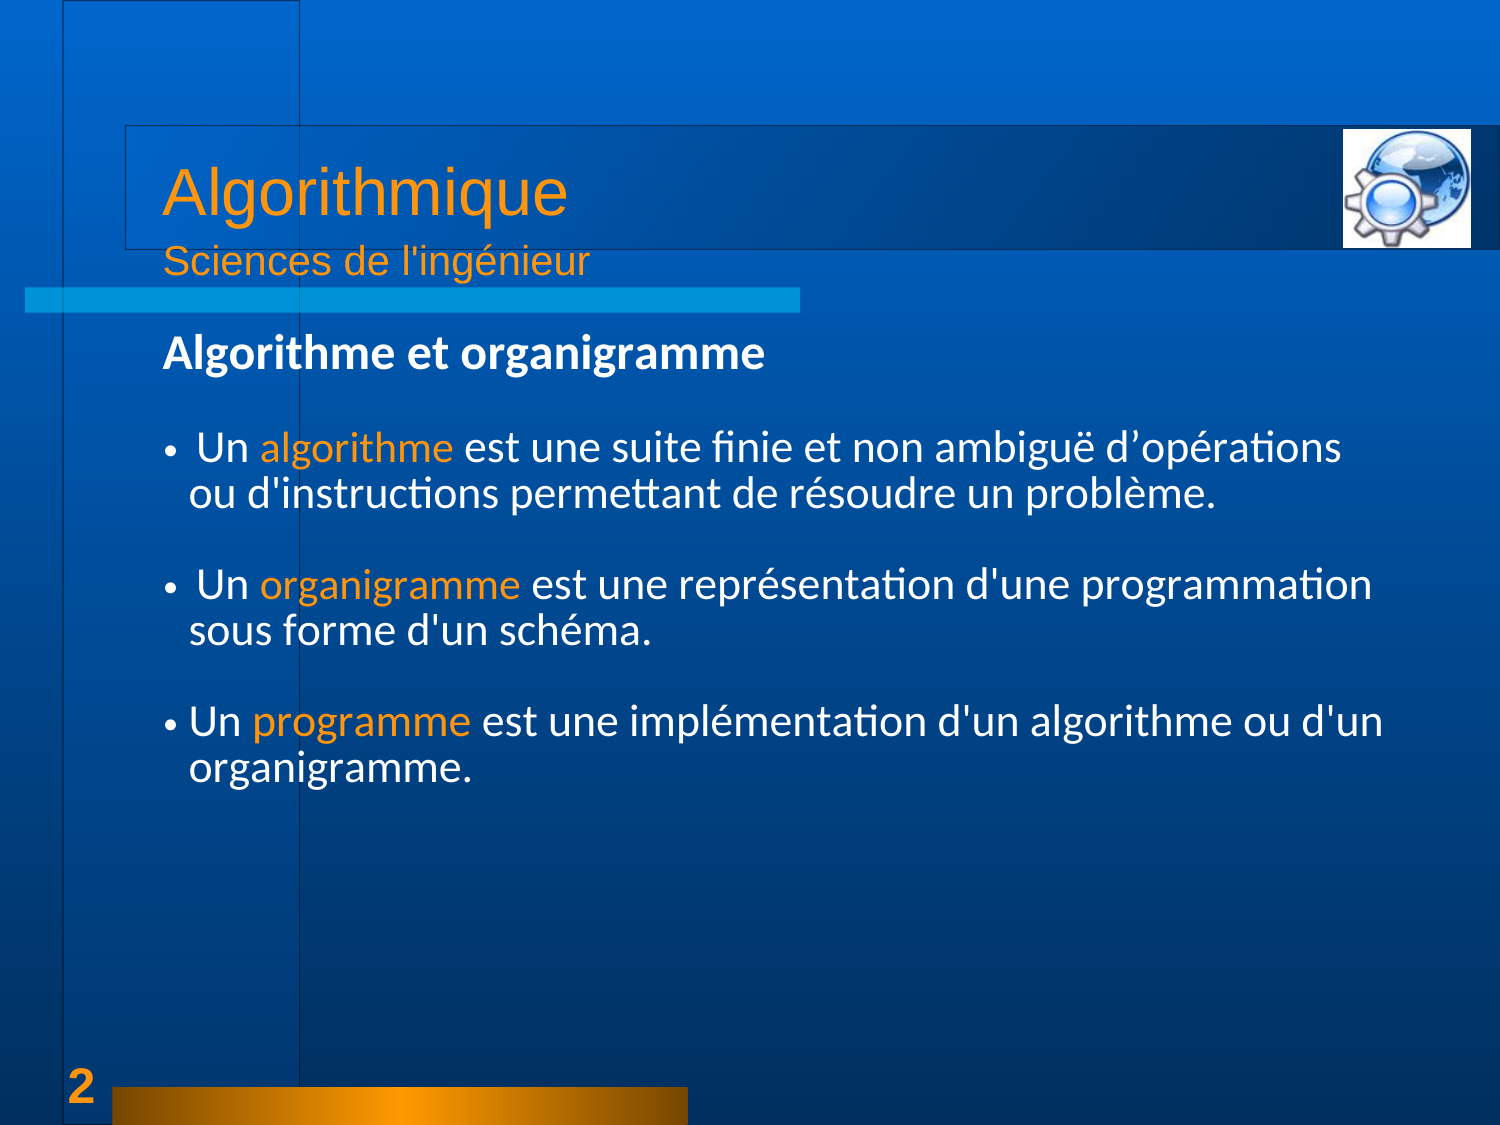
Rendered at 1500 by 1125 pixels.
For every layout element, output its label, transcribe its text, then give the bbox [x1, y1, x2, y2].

text_box Algorithme et organigramme Un algorithme est une suite finie et non ambiguë d’opérations ou d'instructions permettant de résoudre un problème. Un organigramme est une représentation d'une programmation sous forme d'un schéma. Un programme est une implémentation d'un algorithme ou d'un organigramme. [147, 324, 1418, 959]
picture [1343, 129, 1471, 248]
